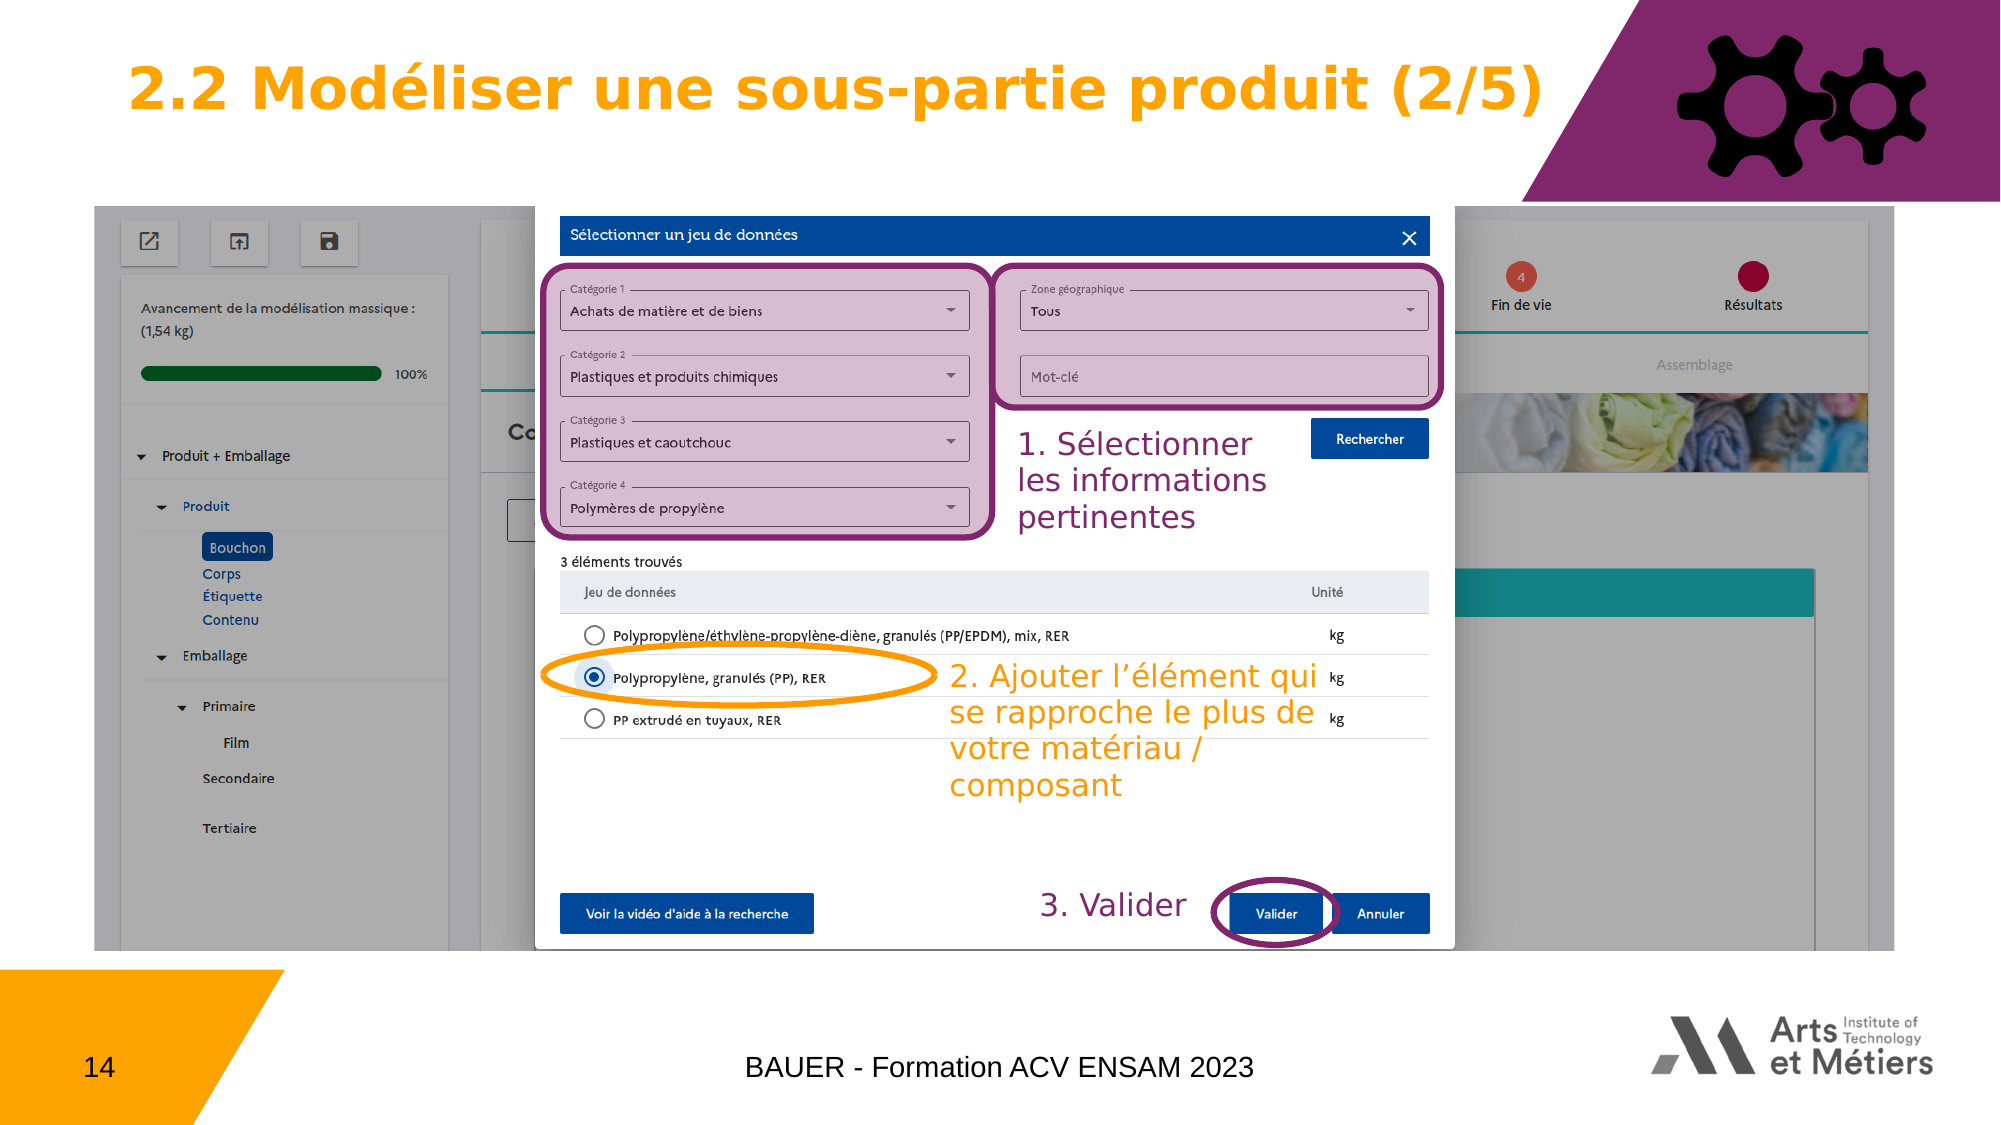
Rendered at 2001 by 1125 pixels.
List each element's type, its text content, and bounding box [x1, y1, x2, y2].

text_box 3. Valider [1024, 879, 1214, 932]
title 2.2 Modéliser une sous-partie produit (2/5) [112, 51, 1607, 166]
picture [1677, 35, 1927, 178]
text_box [543, 265, 1442, 538]
text_box 1. Sélectionner les informations pertinentes [1002, 419, 1300, 580]
picture [94, 206, 1895, 951]
picture [1631, 997, 1952, 1093]
text_box 2. Ajouter l’élément qui se rapproche le plus de votre matériau / composant [934, 650, 1371, 811]
